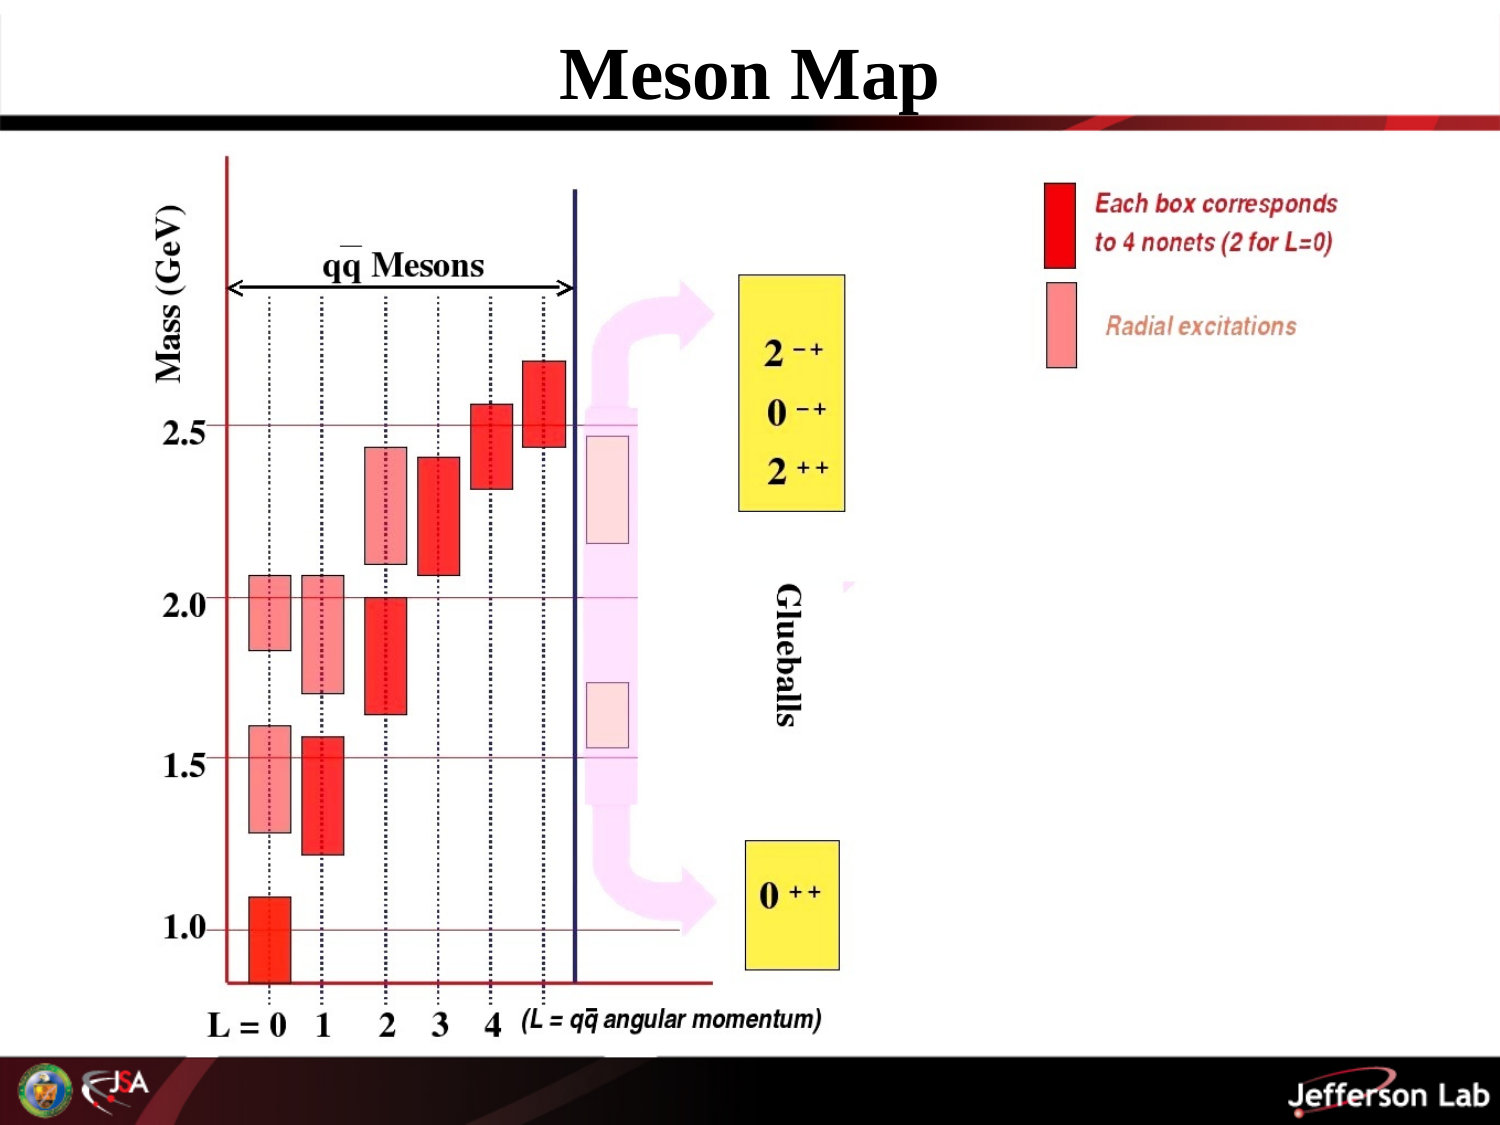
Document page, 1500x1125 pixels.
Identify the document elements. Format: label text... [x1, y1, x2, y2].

title Meson Map [112, 0, 1388, 151]
picture [0, 0, 1500, 1125]
